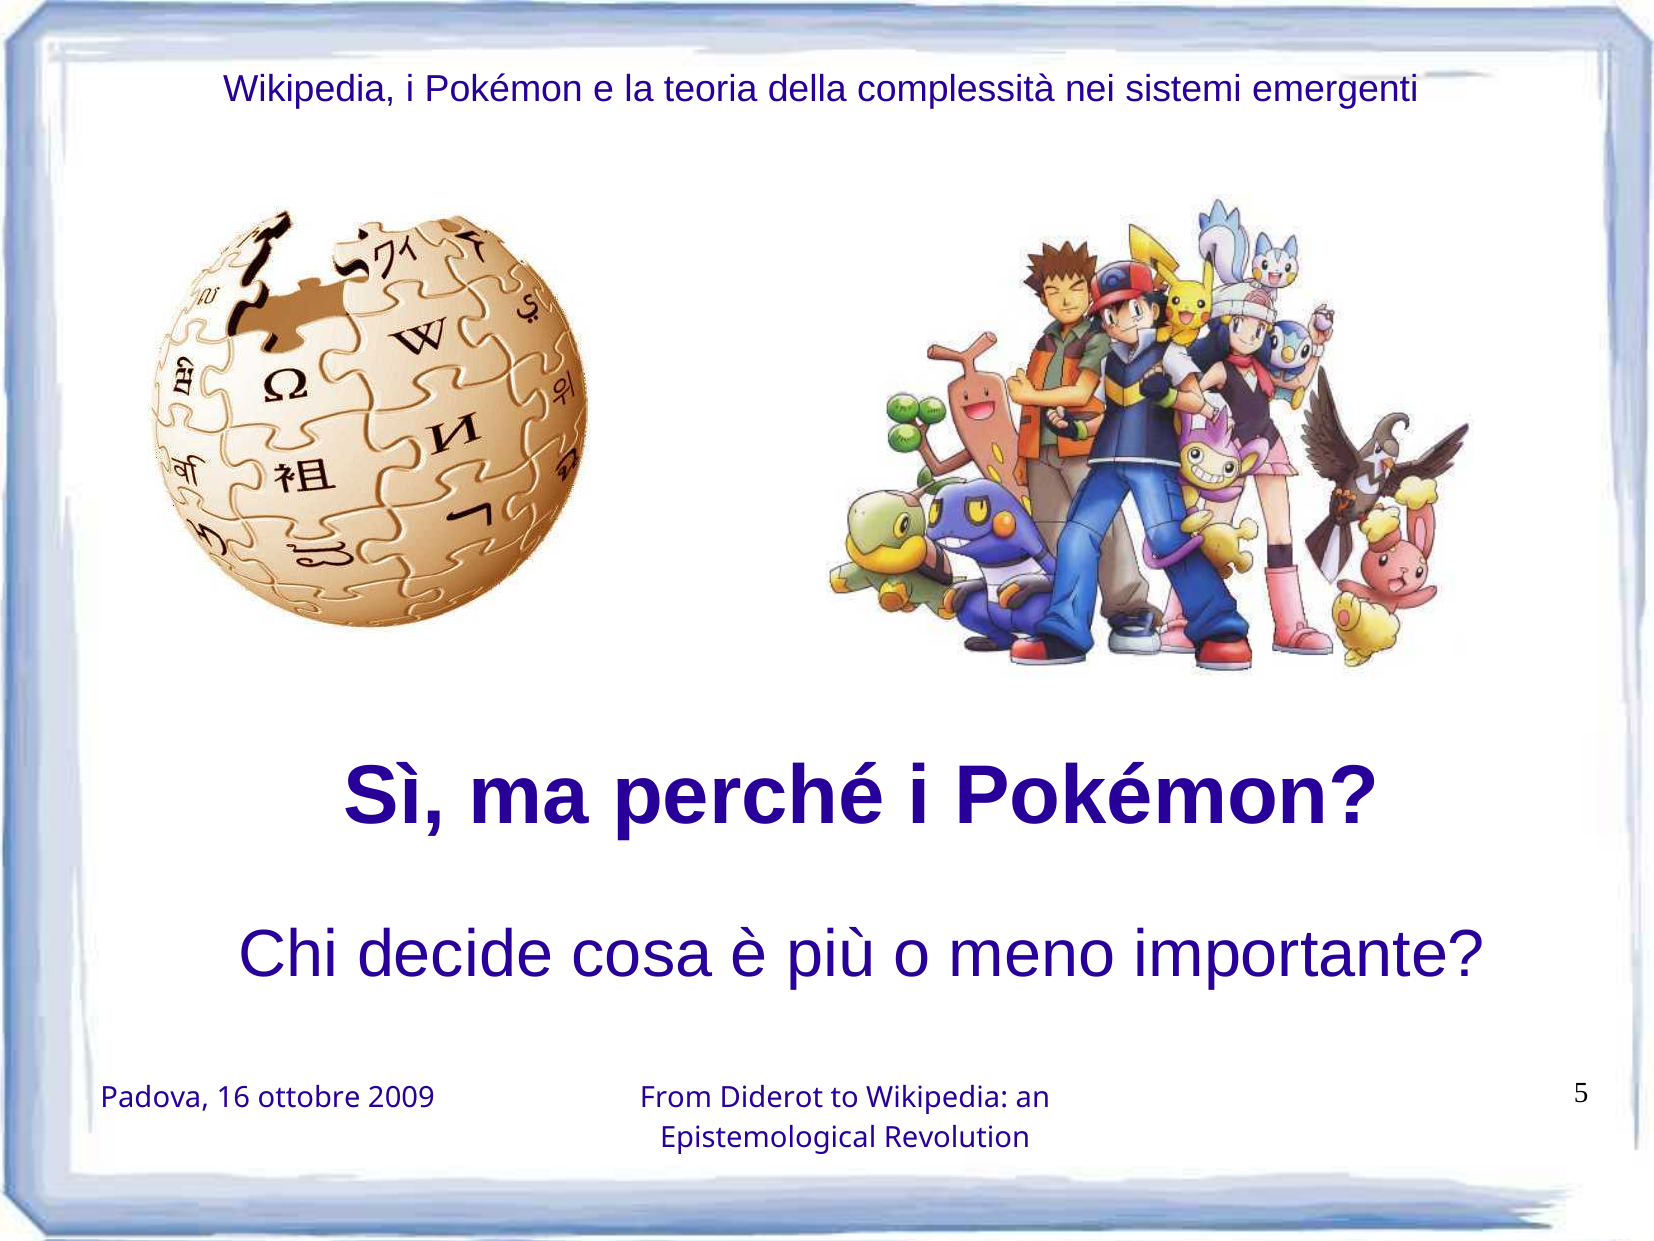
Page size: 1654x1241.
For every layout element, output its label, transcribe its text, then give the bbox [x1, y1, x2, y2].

subtitle Sì, ma perché i Pokémon? Chi decide cosa è più o meno importante? [118, 324, 1571, 1004]
title Wikipedia, i Pokémon e la teoria della complessità nei sistemi emergenti [76, 59, 1565, 119]
picture [0, 0, 1654, 1241]
